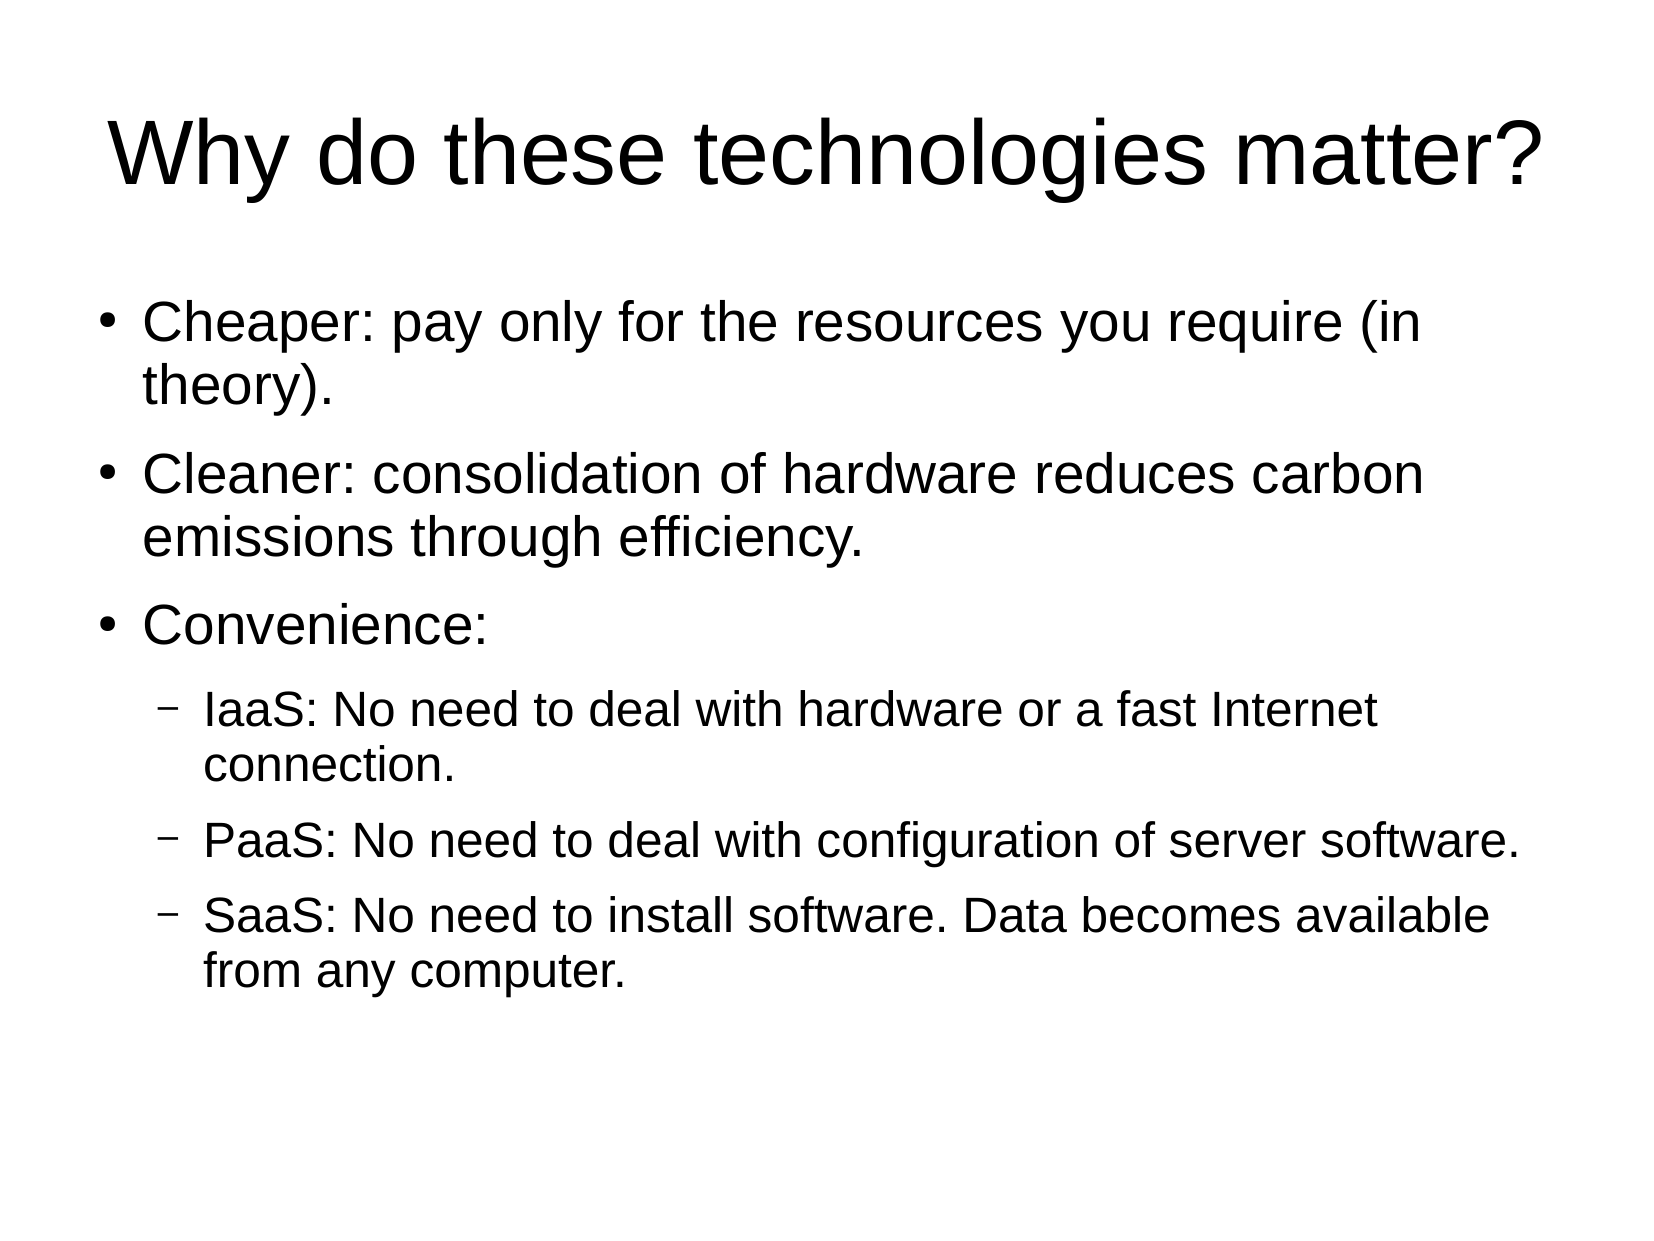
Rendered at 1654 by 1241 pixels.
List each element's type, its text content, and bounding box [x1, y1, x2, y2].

title Why do these technologies matter? [82, 49, 1571, 257]
list Cheaper: pay only for the resources you require (in theory). Cleaner: consolidation of hardware reduces carbon emissions through efficiency. Convenience: IaaS: No need to deal with hardware or a fast Internet connection. PaaS: No need to deal with configuration of server software. SaaS: No need to install software. Data becomes available from any computer. [82, 290, 1571, 1010]
